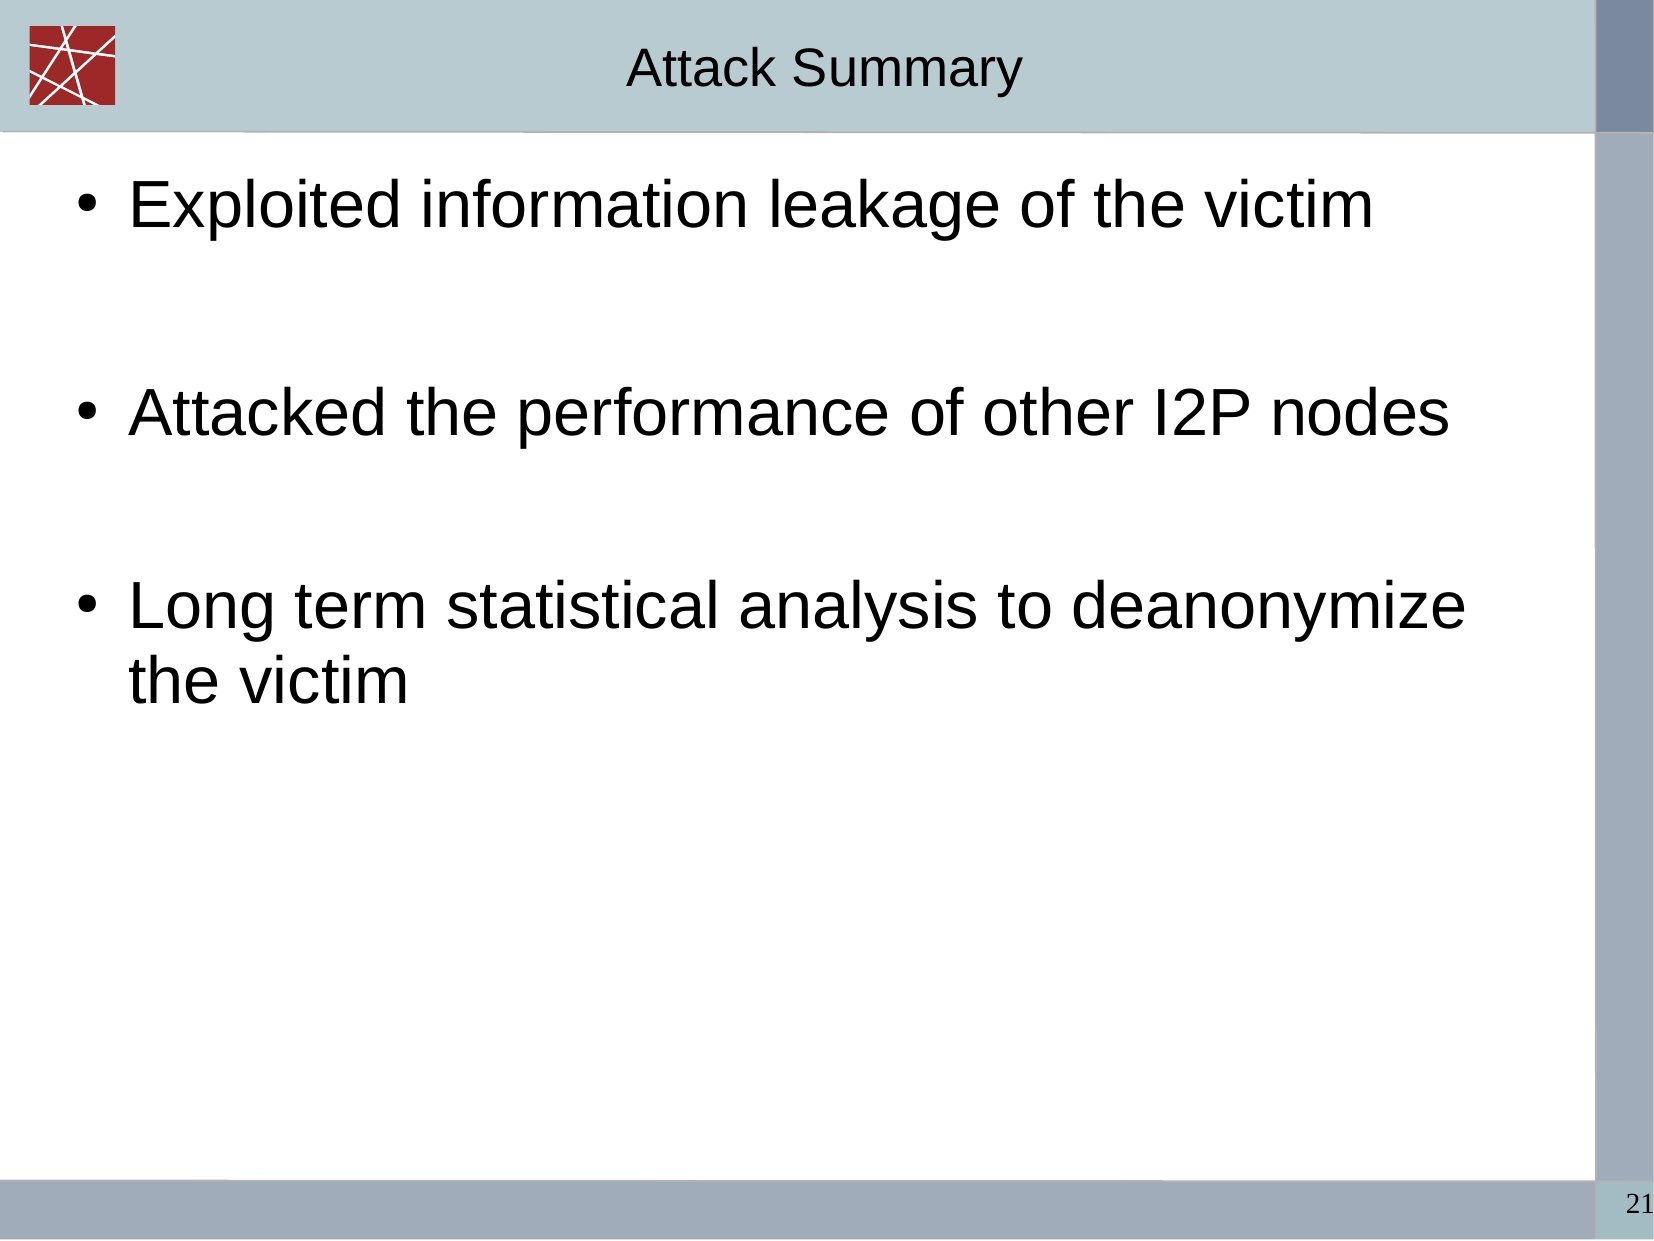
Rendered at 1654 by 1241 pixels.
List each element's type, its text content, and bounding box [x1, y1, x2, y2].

list Exploited information leakage of the victim Attacked the performance of other I2P nodes Long term statistical analysis to deanonymize the victim [57, 166, 1546, 971]
title Attack Summary [81, 9, 1570, 126]
